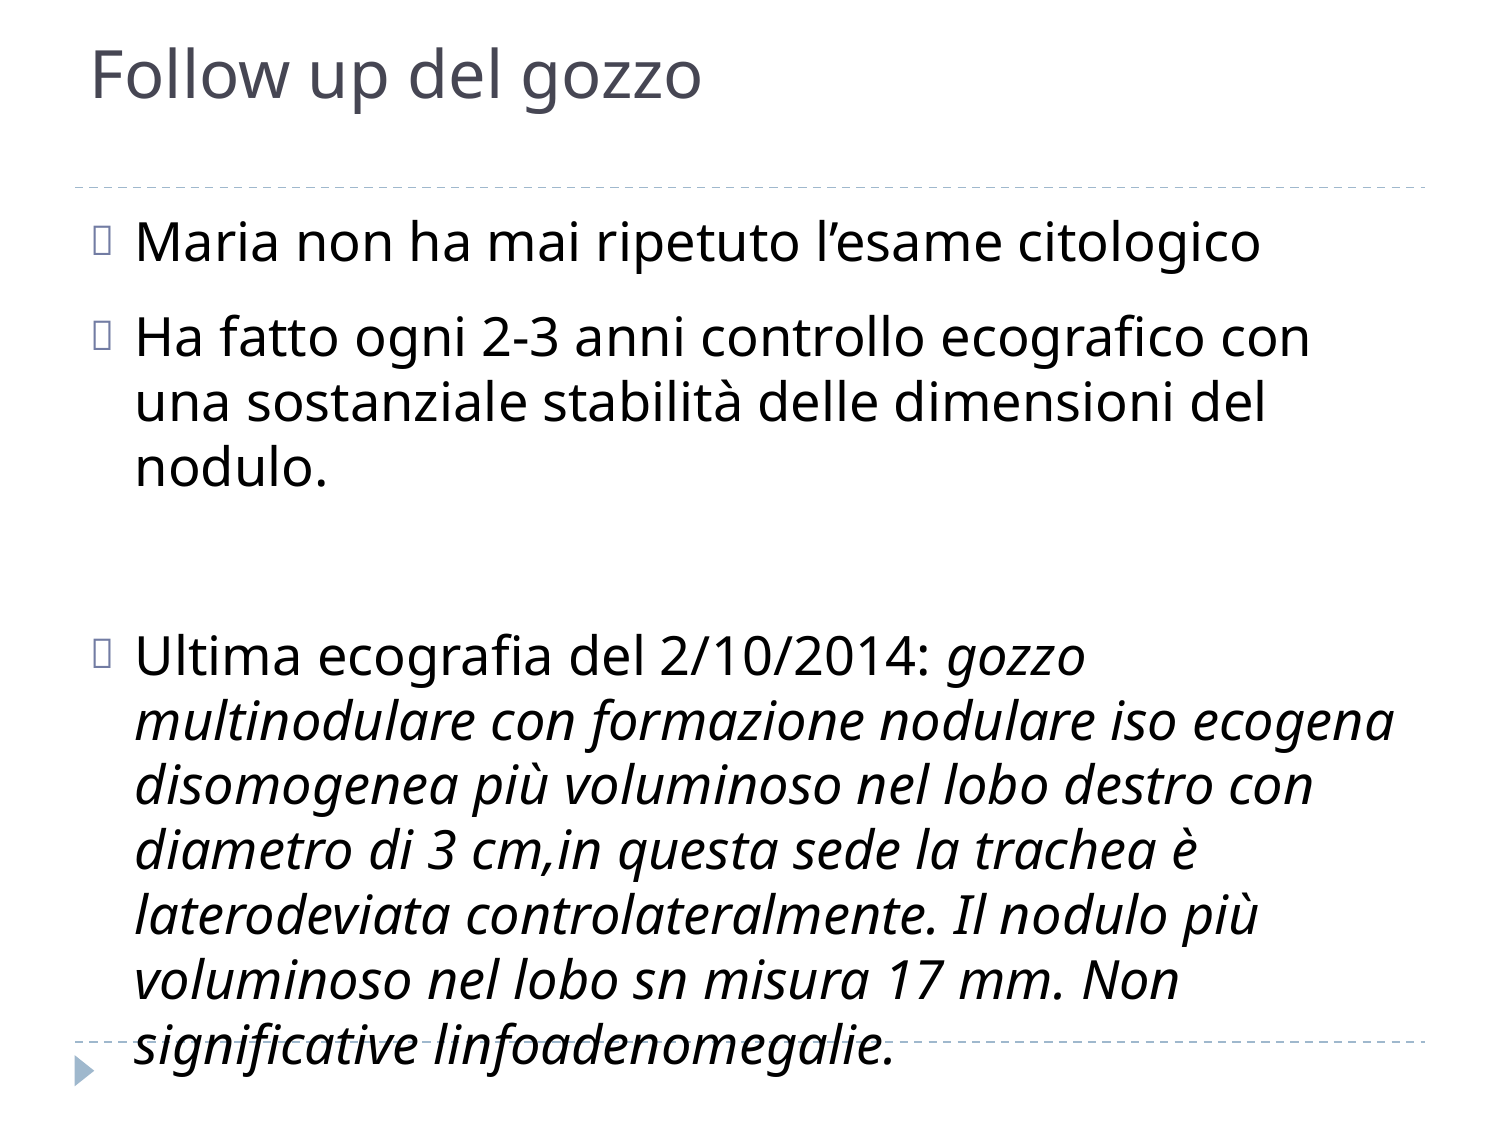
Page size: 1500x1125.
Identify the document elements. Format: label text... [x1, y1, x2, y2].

title Follow up del gozzo [75, 24, 1425, 188]
list Maria non ha mai ripetuto l’esame citologico Ha fatto ogni 2-3 anni controllo ecografico con una sostanziale stabilità delle dimensioni del nodulo. Ultima ecografia del 2/10/2014: gozzo multinodulare con formazione nodulare iso ecogena disomogenea più voluminoso nel lobo destro con diametro di 3 cm,in questa sede la trachea è laterodeviata controlateralmente. Il nodulo più voluminoso nel lobo sn misura 17 mm. Non significative linfoadenomegalie. [75, 200, 1425, 1010]
